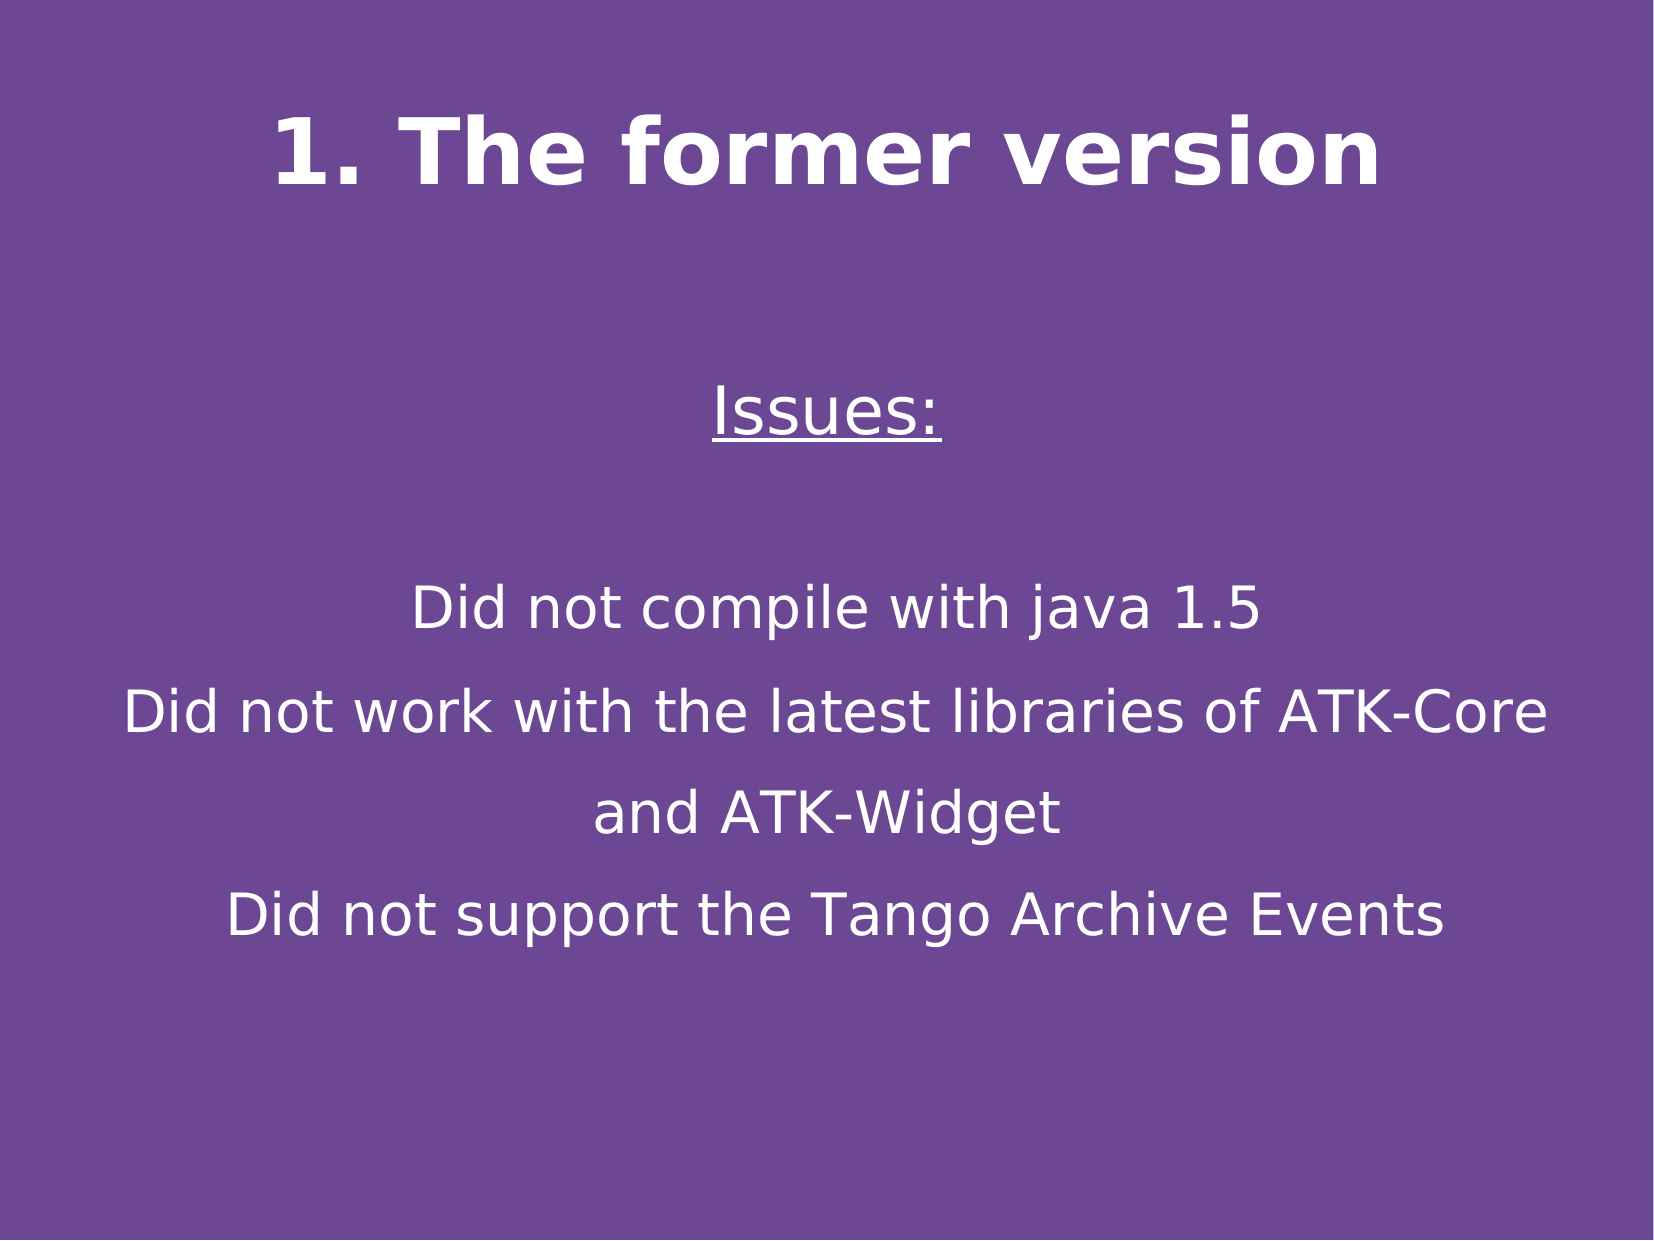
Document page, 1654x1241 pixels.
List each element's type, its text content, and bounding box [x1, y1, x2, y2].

title 1. The former version [82, 99, 1571, 207]
subtitle Issues: Did not compile with java 1.5 Did not work with the latest libraries of ATK-Core and ATK-Widget Did not support the Tango Archive Events [82, 290, 1571, 1109]
